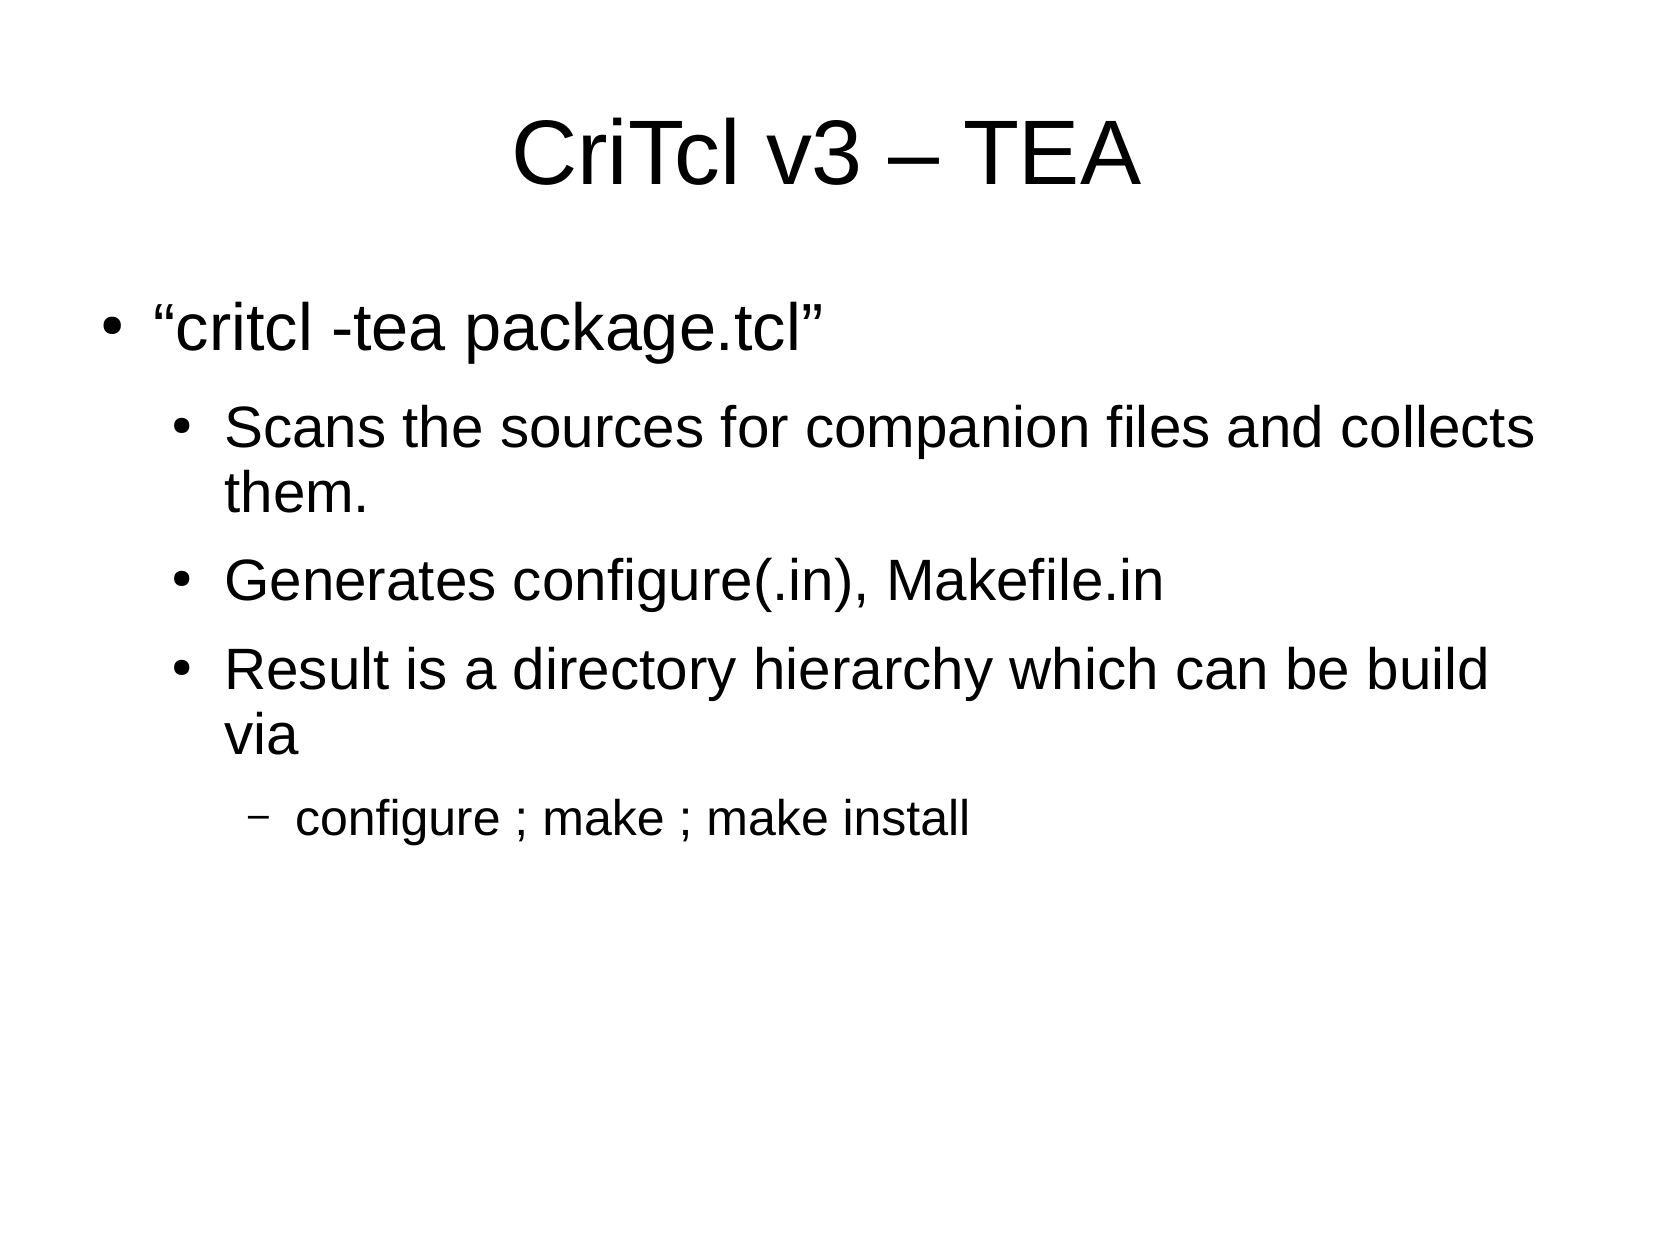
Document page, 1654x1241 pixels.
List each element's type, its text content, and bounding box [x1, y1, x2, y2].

list “critcl -tea package.tcl” Scans the sources for companion files and collects them. Generates configure(.in), Makefile.in Result is a directory hierarchy which can be build via configure ; make ; make install [82, 290, 1571, 1094]
title CriTcl v3 – TEA [82, 56, 1571, 250]
